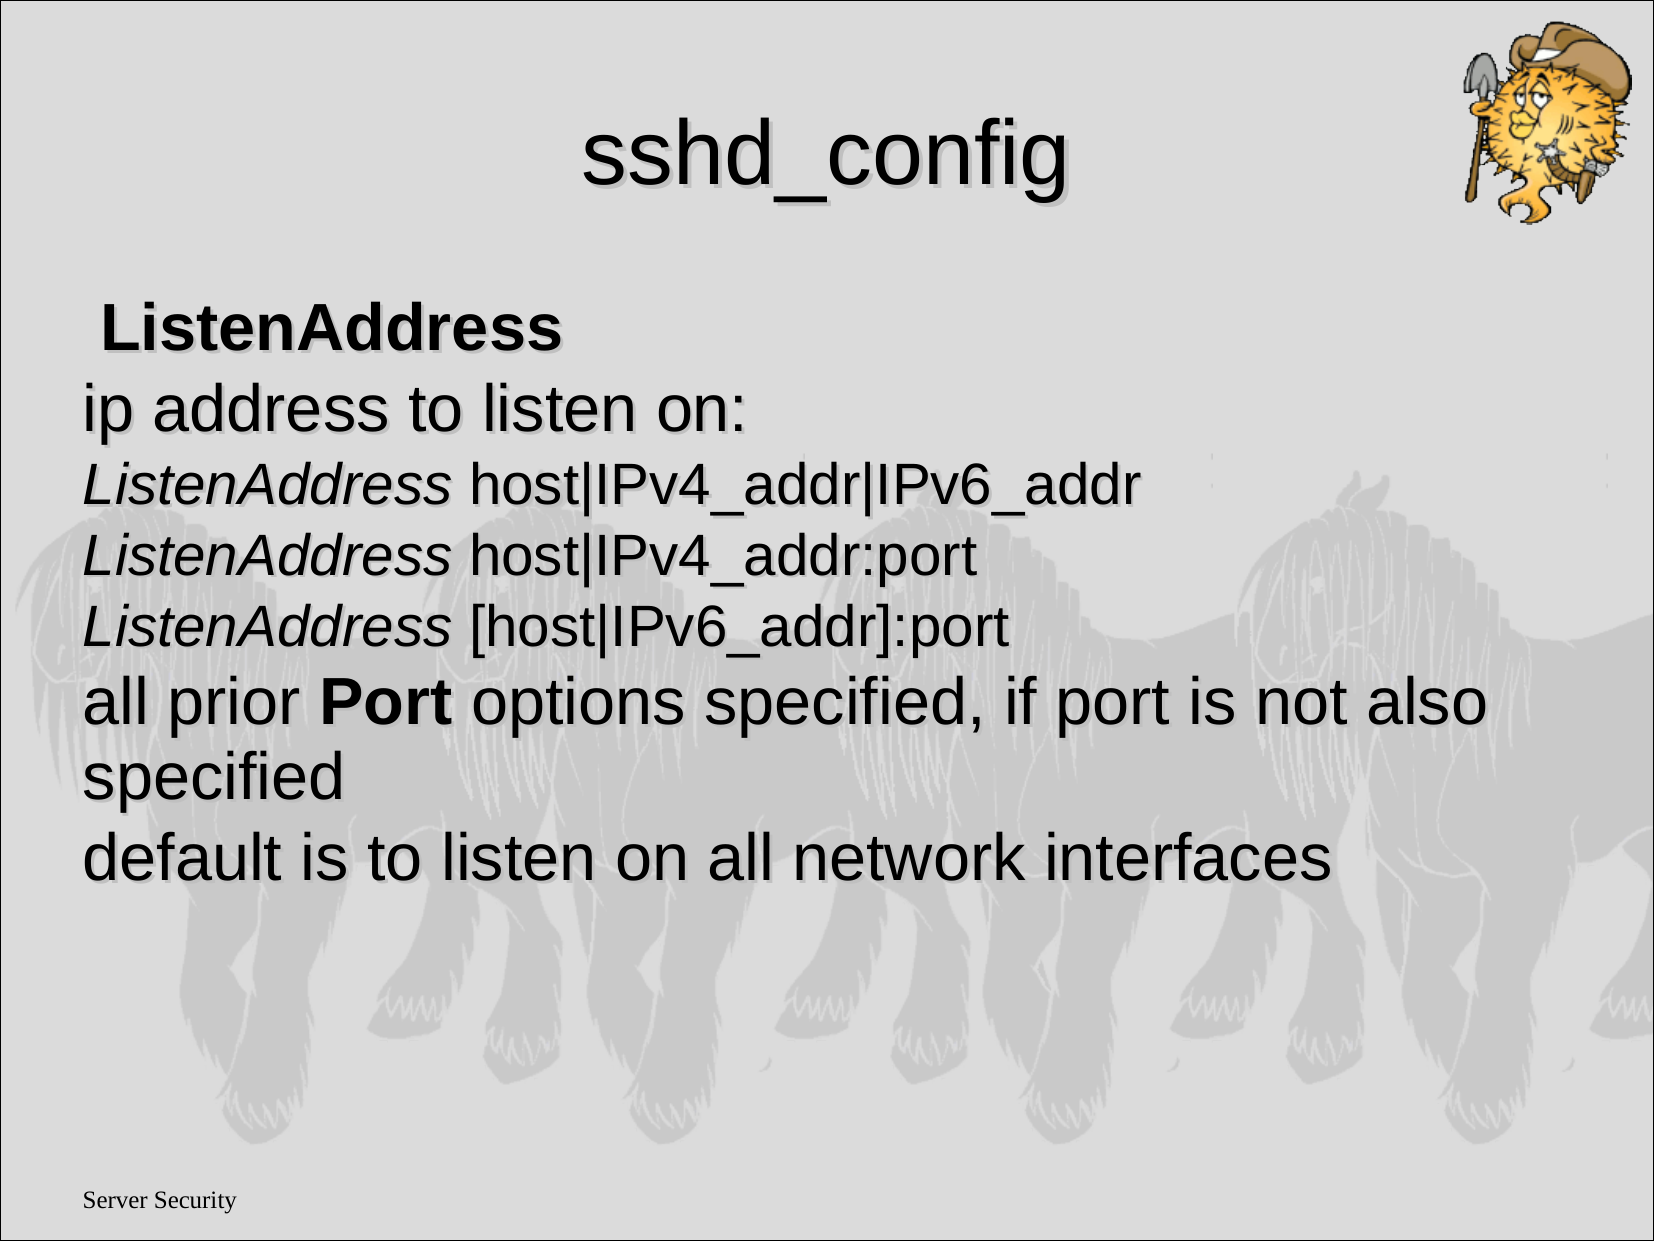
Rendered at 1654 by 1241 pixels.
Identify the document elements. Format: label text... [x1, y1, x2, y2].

list ListenAddress ip address to listen on: ListenAddress host|IPv4_addr|IPv6_addr ListenAddress host|IPv4_addr:port ListenAddress [host|IPv6_addr]:port all prior Port options specified, if port is not also specified default is to listen on all network interfaces [82, 290, 1571, 1094]
picture [1462, 20, 1632, 225]
title sshd_config [82, 56, 1571, 250]
